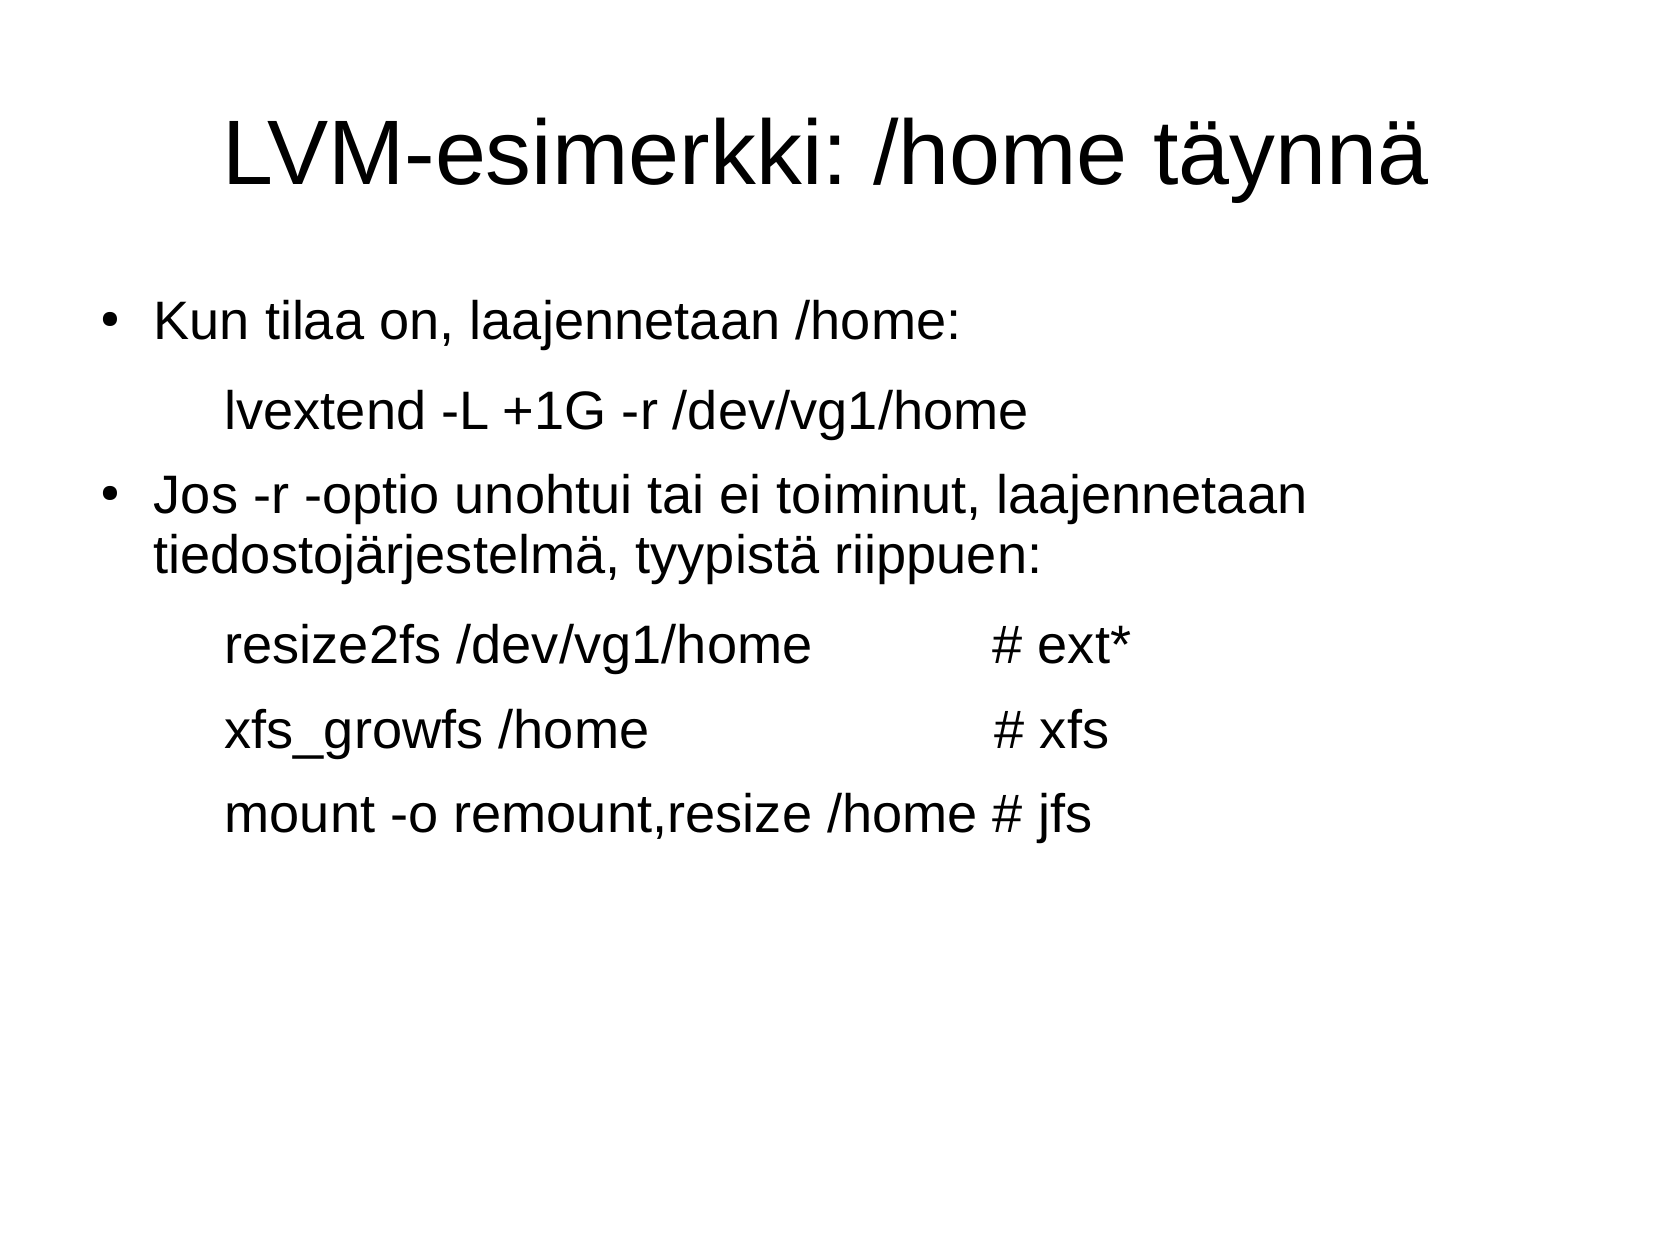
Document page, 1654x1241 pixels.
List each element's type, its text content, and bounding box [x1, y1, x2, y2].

title LVM-esimerkki: /home täynnä [82, 49, 1571, 257]
list Kun tilaa on, laajennetaan /home: lvextend -L +1G -r /dev/vg1/home Jos -r -optio unohtui tai ei toiminut, laajennetaan tiedostojärjestelmä, tyypistä riippuen: resize2fs /dev/vg1/home # ext* xfs_growfs /home # xfs mount -o remount,resize /home # jfs [82, 290, 1571, 1010]
